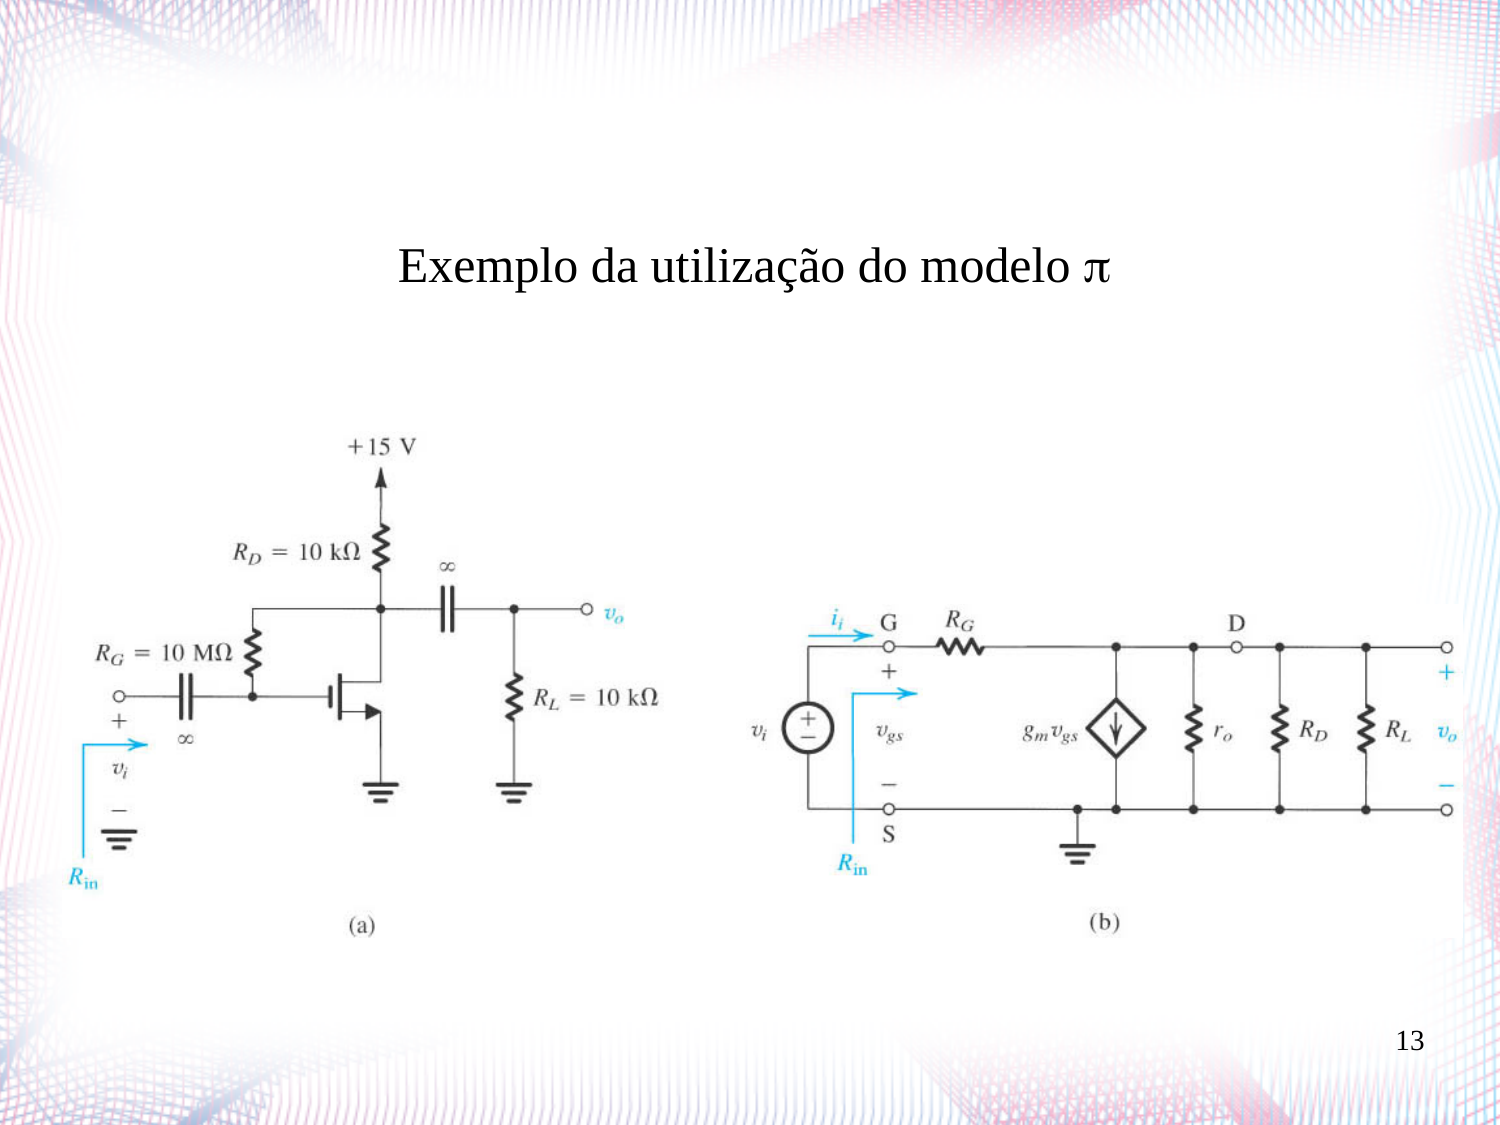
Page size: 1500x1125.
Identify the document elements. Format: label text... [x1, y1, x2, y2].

picture [0, 0, 1500, 1125]
text_box Exemplo da utilização do modelo p [383, 224, 1126, 300]
